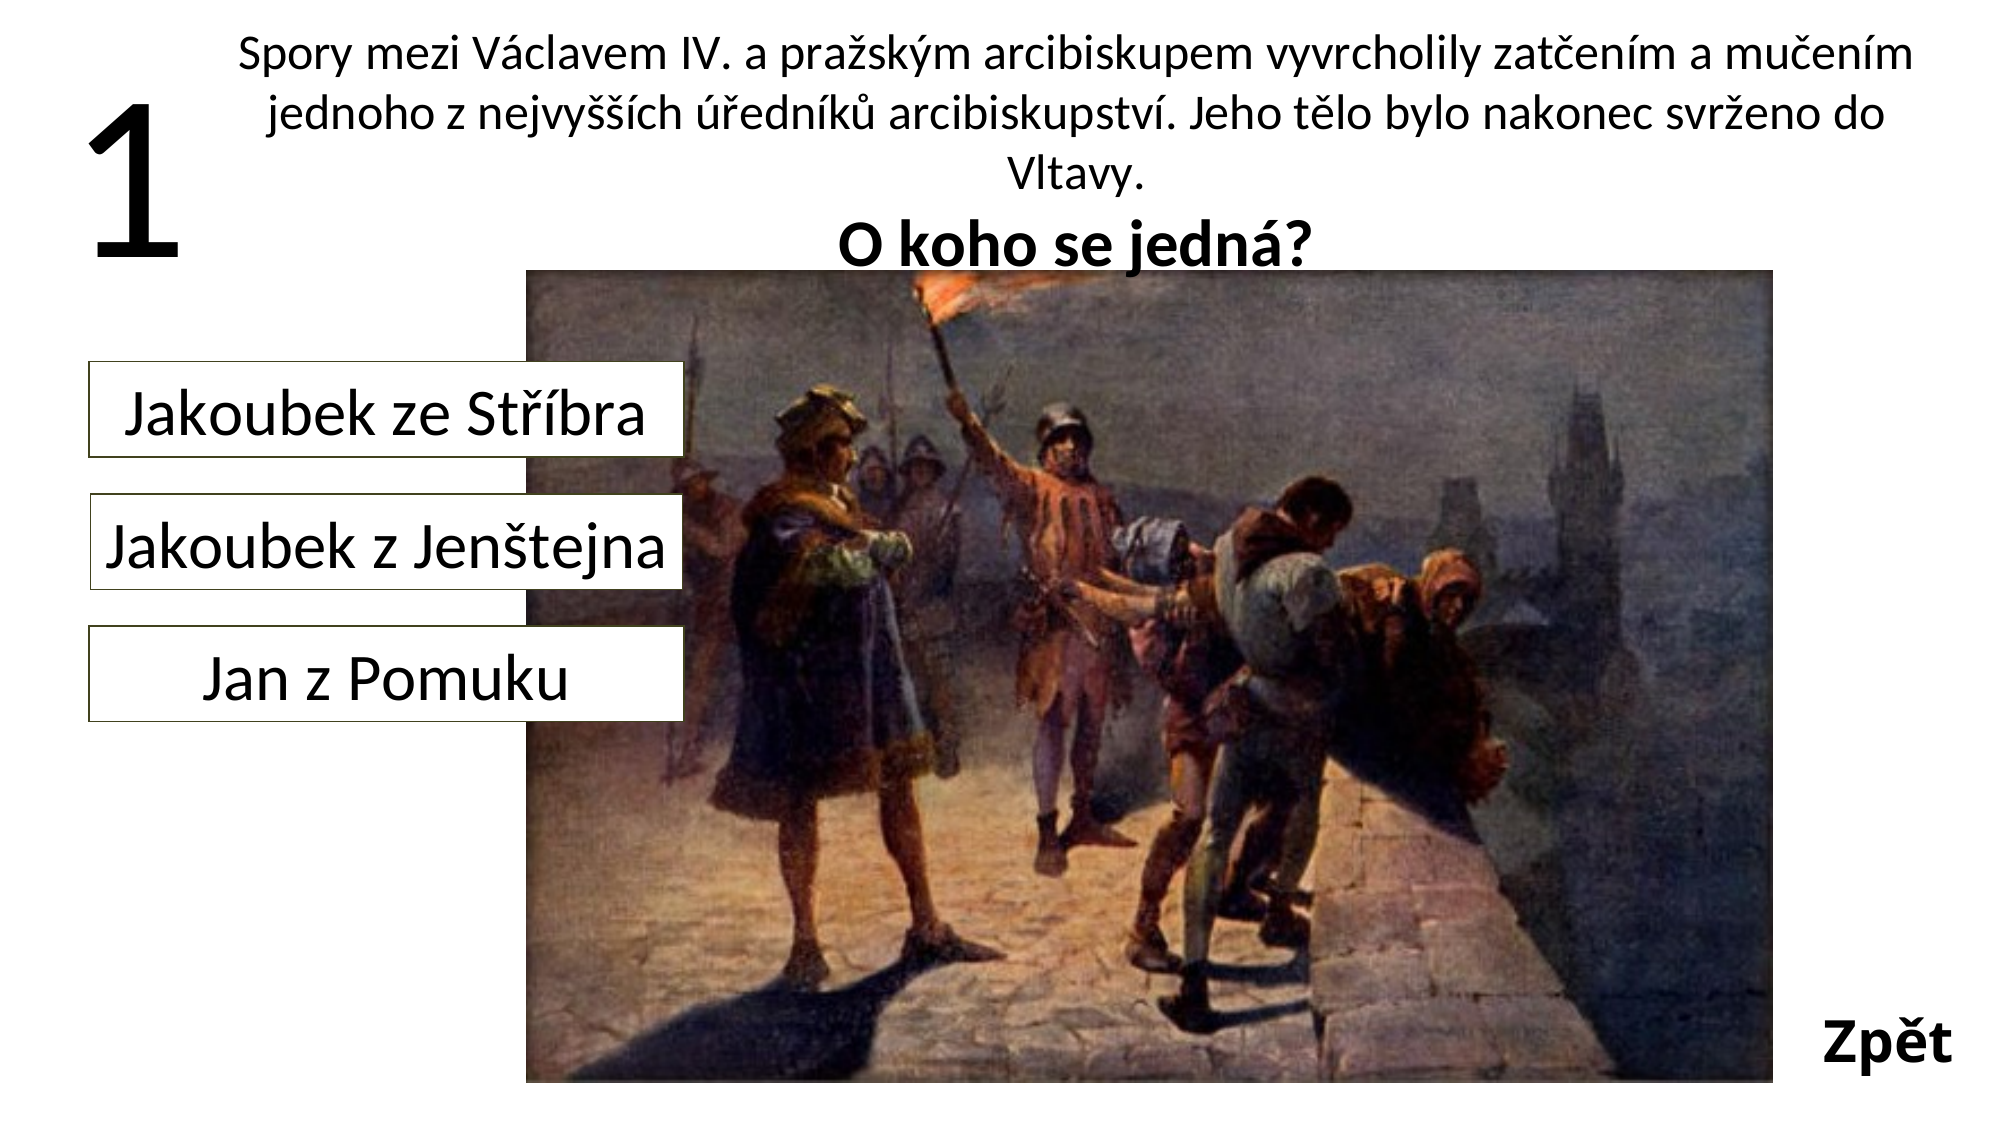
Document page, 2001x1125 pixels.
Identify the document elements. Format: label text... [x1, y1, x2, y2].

text_box Spory mezi Václavem IV. a pražským arcibiskupem vyvrcholily zatčením a mučením jednoho z nejvyšších úředníků arcibiskupství. Jeho tělo bylo nakonec svrženo do Vltavy. O koho se jedná? [182, 12, 1972, 288]
picture [526, 288, 1773, 1083]
text_box Zpět [1809, 996, 1970, 1083]
text_box Jakoubek z Jenštejna [90, 493, 683, 590]
text_box Jan z Pomuku [88, 626, 685, 722]
text_box Jakoubek ze Stříbra [89, 361, 685, 457]
text_box 1 [53, 12, 204, 313]
